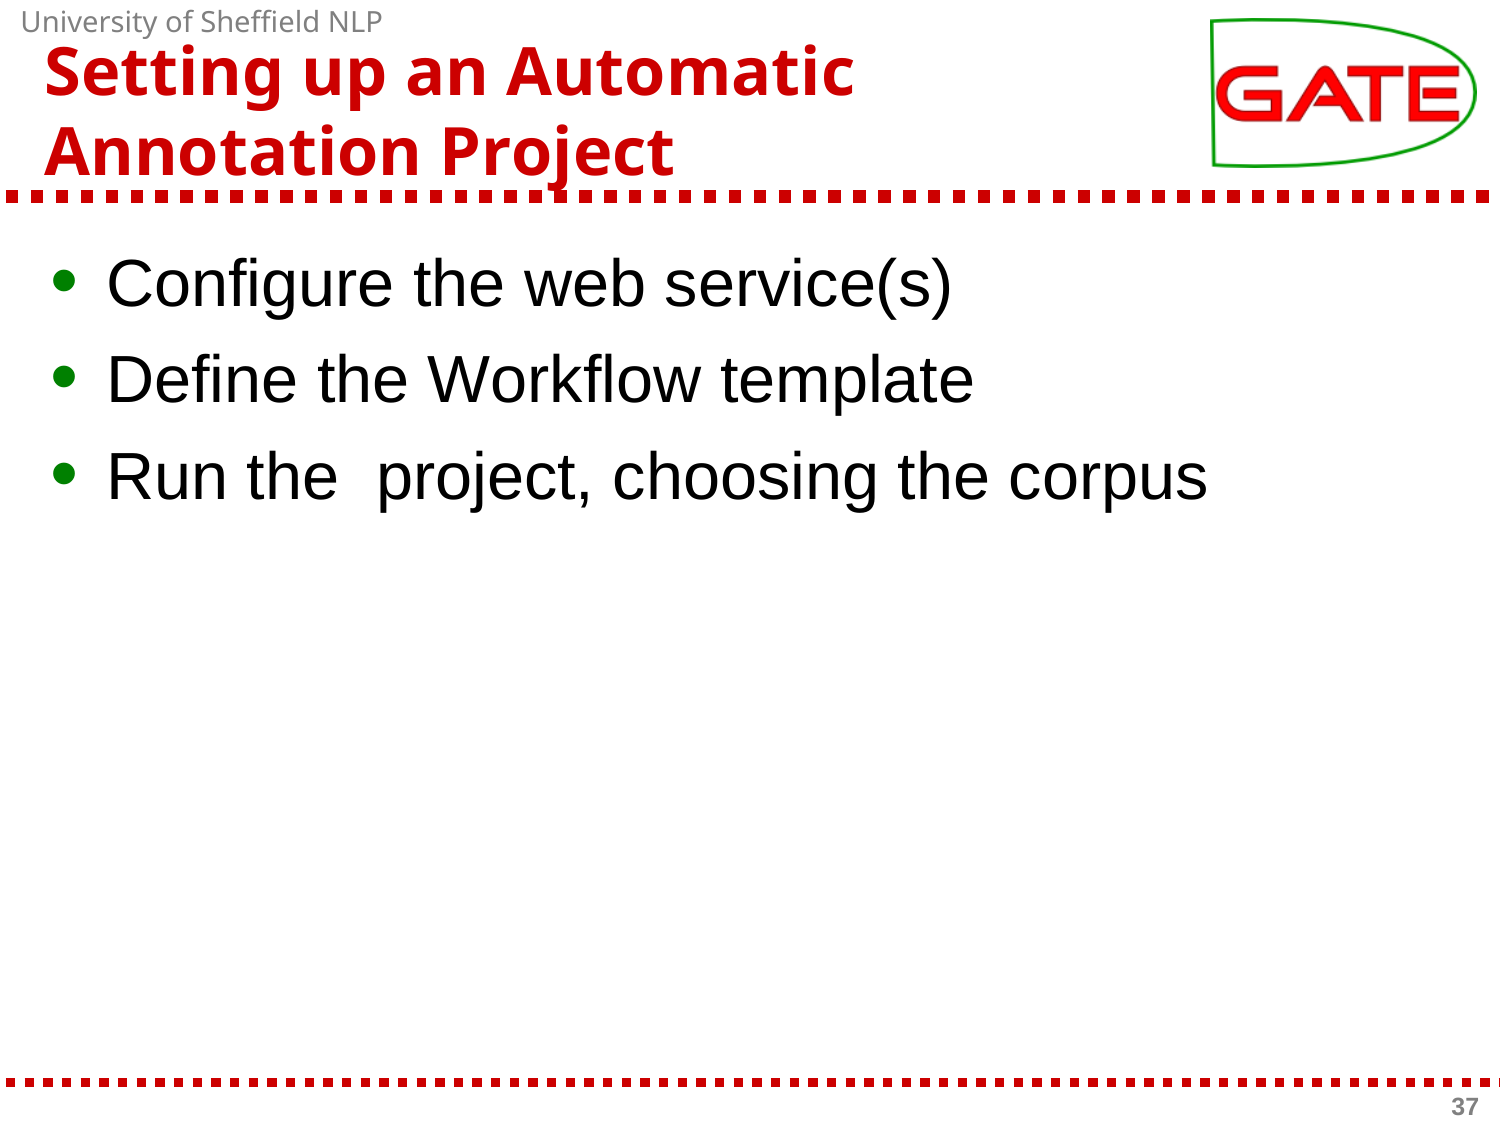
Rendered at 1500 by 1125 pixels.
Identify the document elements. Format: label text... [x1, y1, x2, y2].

text_box <number> [1144, 1082, 1495, 1125]
title Setting up an Automatic Annotation Project [29, 21, 1188, 197]
picture [1210, 18, 1477, 168]
list Configure the web service(s) Define the Workflow template Run the project, choosing the corpus [35, 231, 1465, 1059]
